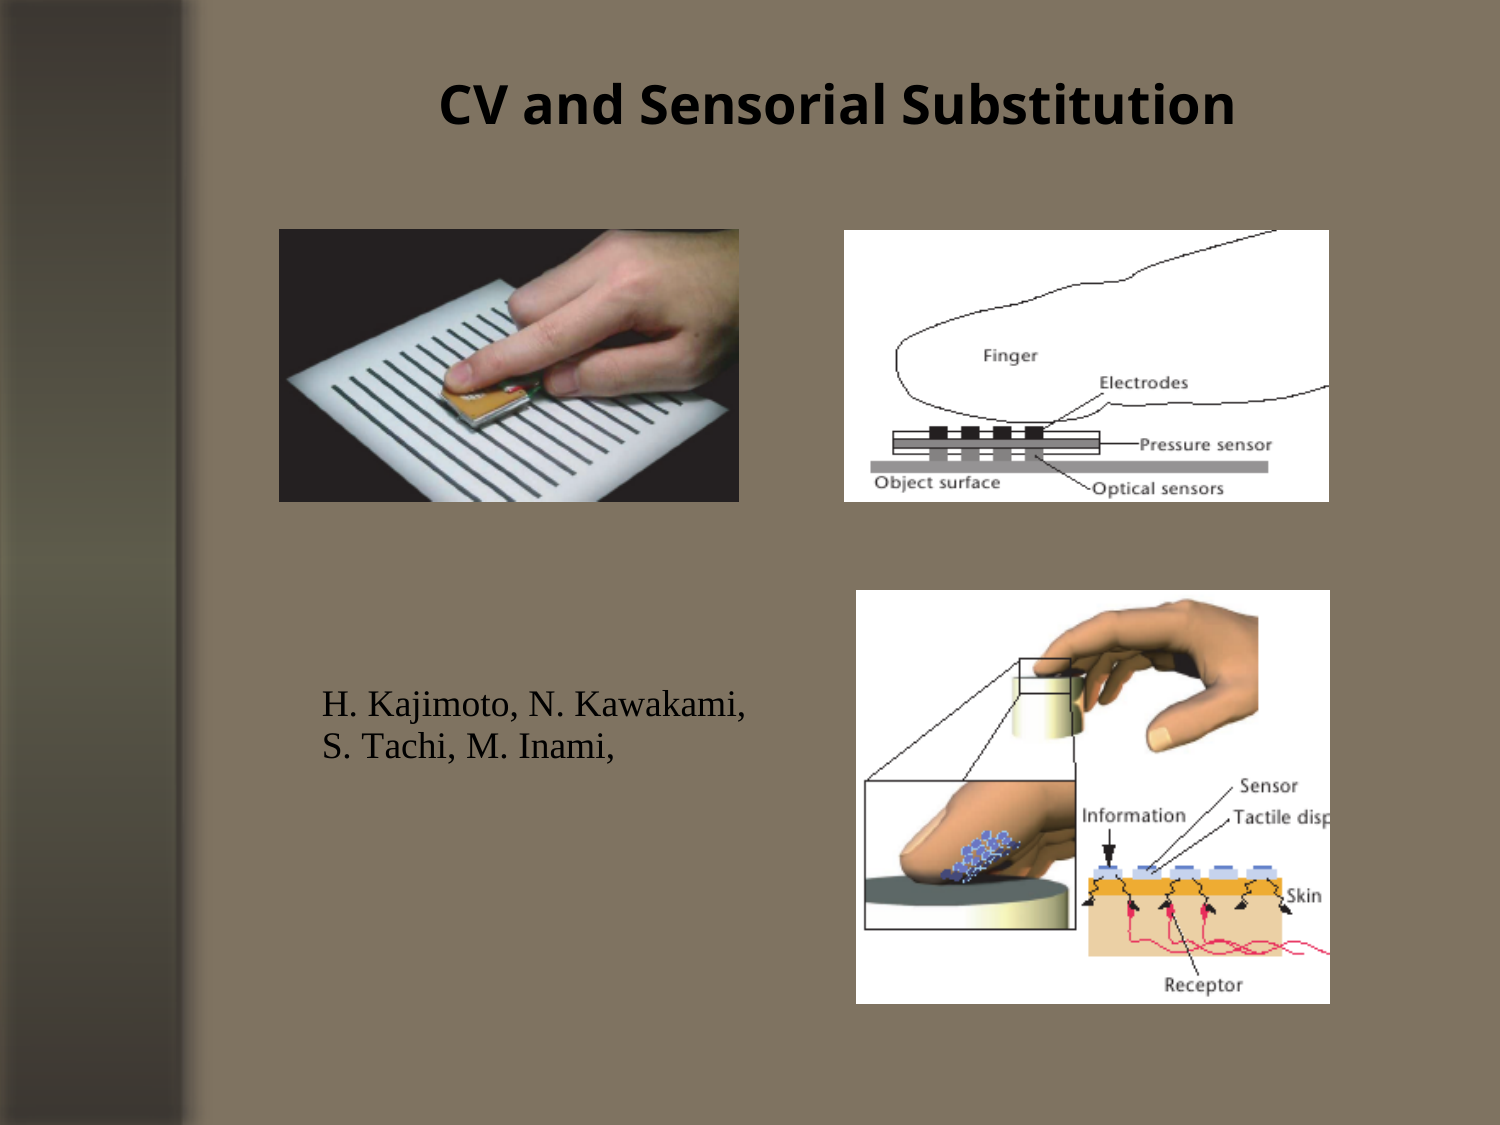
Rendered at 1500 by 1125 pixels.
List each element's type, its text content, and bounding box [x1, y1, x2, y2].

text_box H. Kajimoto, N. Kawakami, S. Tachi, M. Inami, [307, 676, 770, 795]
title CV and Sensorial Substitution [225, 9, 1451, 198]
picture [0, 0, 1500, 1125]
